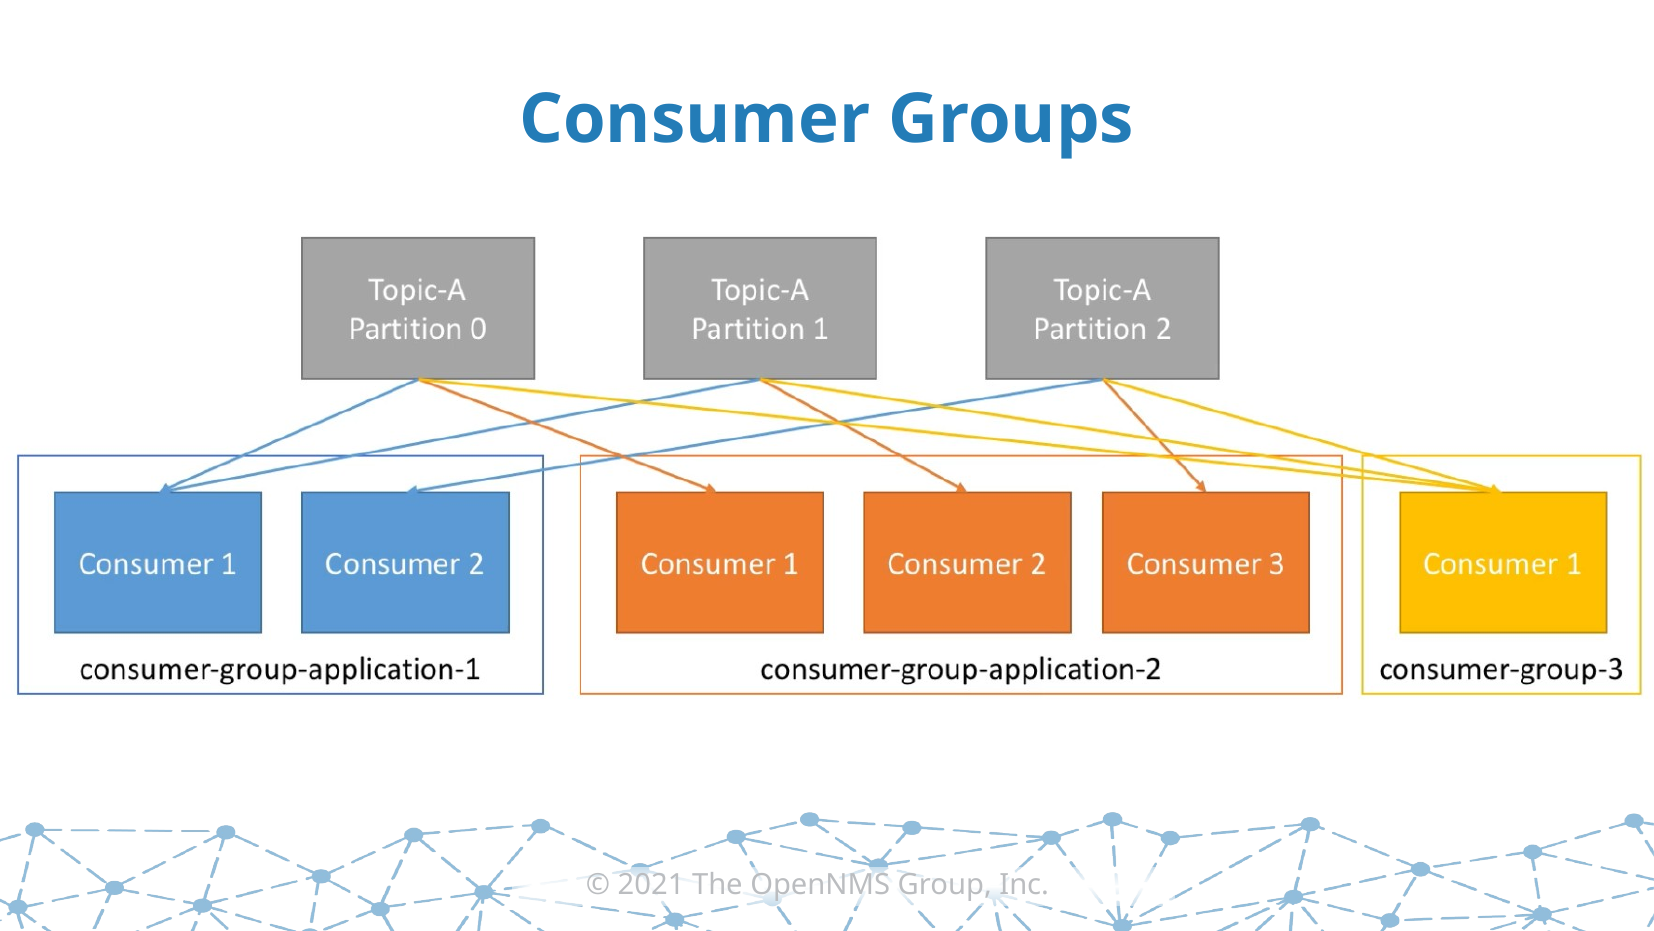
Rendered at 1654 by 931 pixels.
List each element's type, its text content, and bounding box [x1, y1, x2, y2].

title Consumer Groups [156, 109, 1497, 121]
picture [2, 222, 1654, 710]
